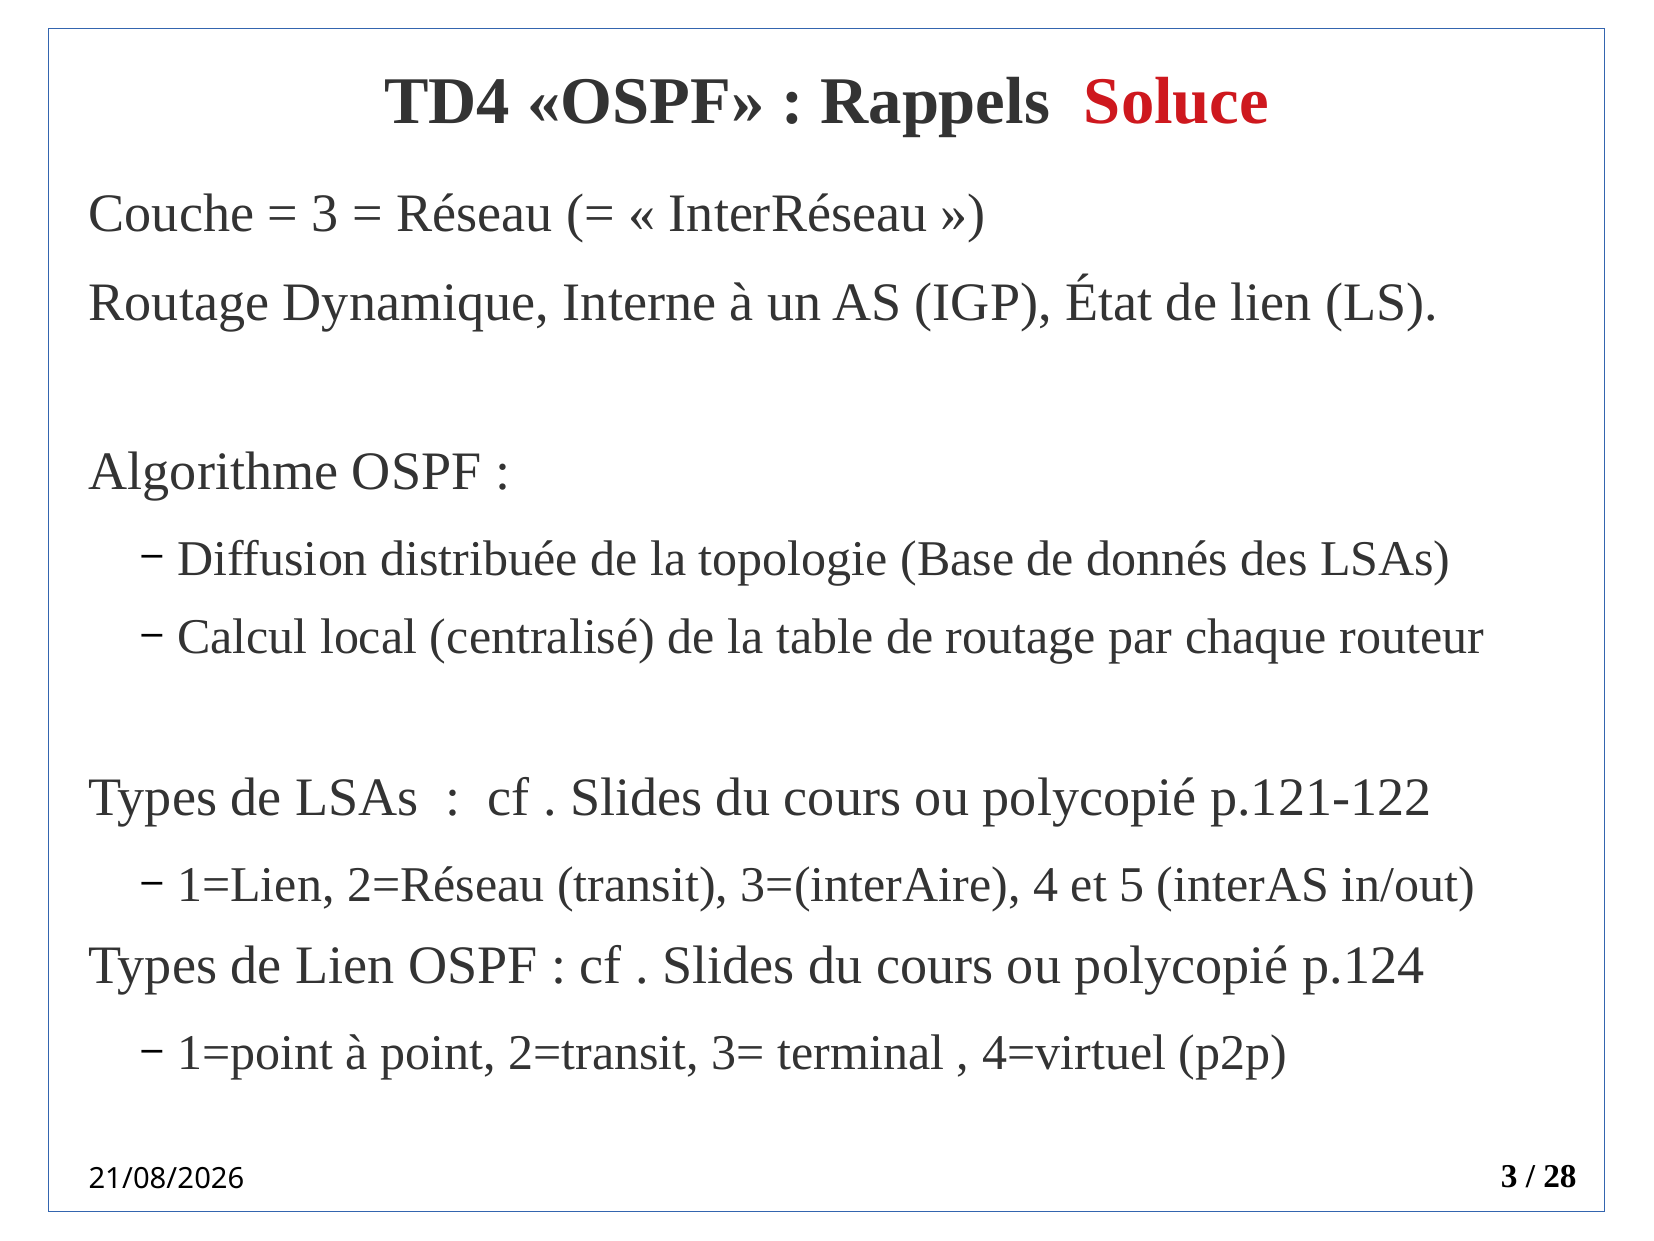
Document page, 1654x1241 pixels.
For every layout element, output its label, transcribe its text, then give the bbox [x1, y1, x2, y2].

title TD4 «OSPF» : Rappels Soluce [88, 61, 1565, 142]
list Couche = 3 = Réseau (= « InterRéseau ») Routage Dynamique, Interne à un AS (IGP), État de lien (LS). Algorithme OSPF : Diffusion distribuée de la topologie (Base de donnés des LSAs) Calcul local (centralisé) de la table de routage par chaque routeur Types de LSAs : cf . Slides du cours ou polycopié p.121-122 1=Lien, 2=Réseau (transit), 3=(interAire), 4 et 5 (interAS in/out) Types de Lien OSPF : cf . Slides du cours ou polycopié p.124 1=point à point, 2=transit, 3= terminal , 4=virtuel (p2p) [88, 183, 1565, 1123]
